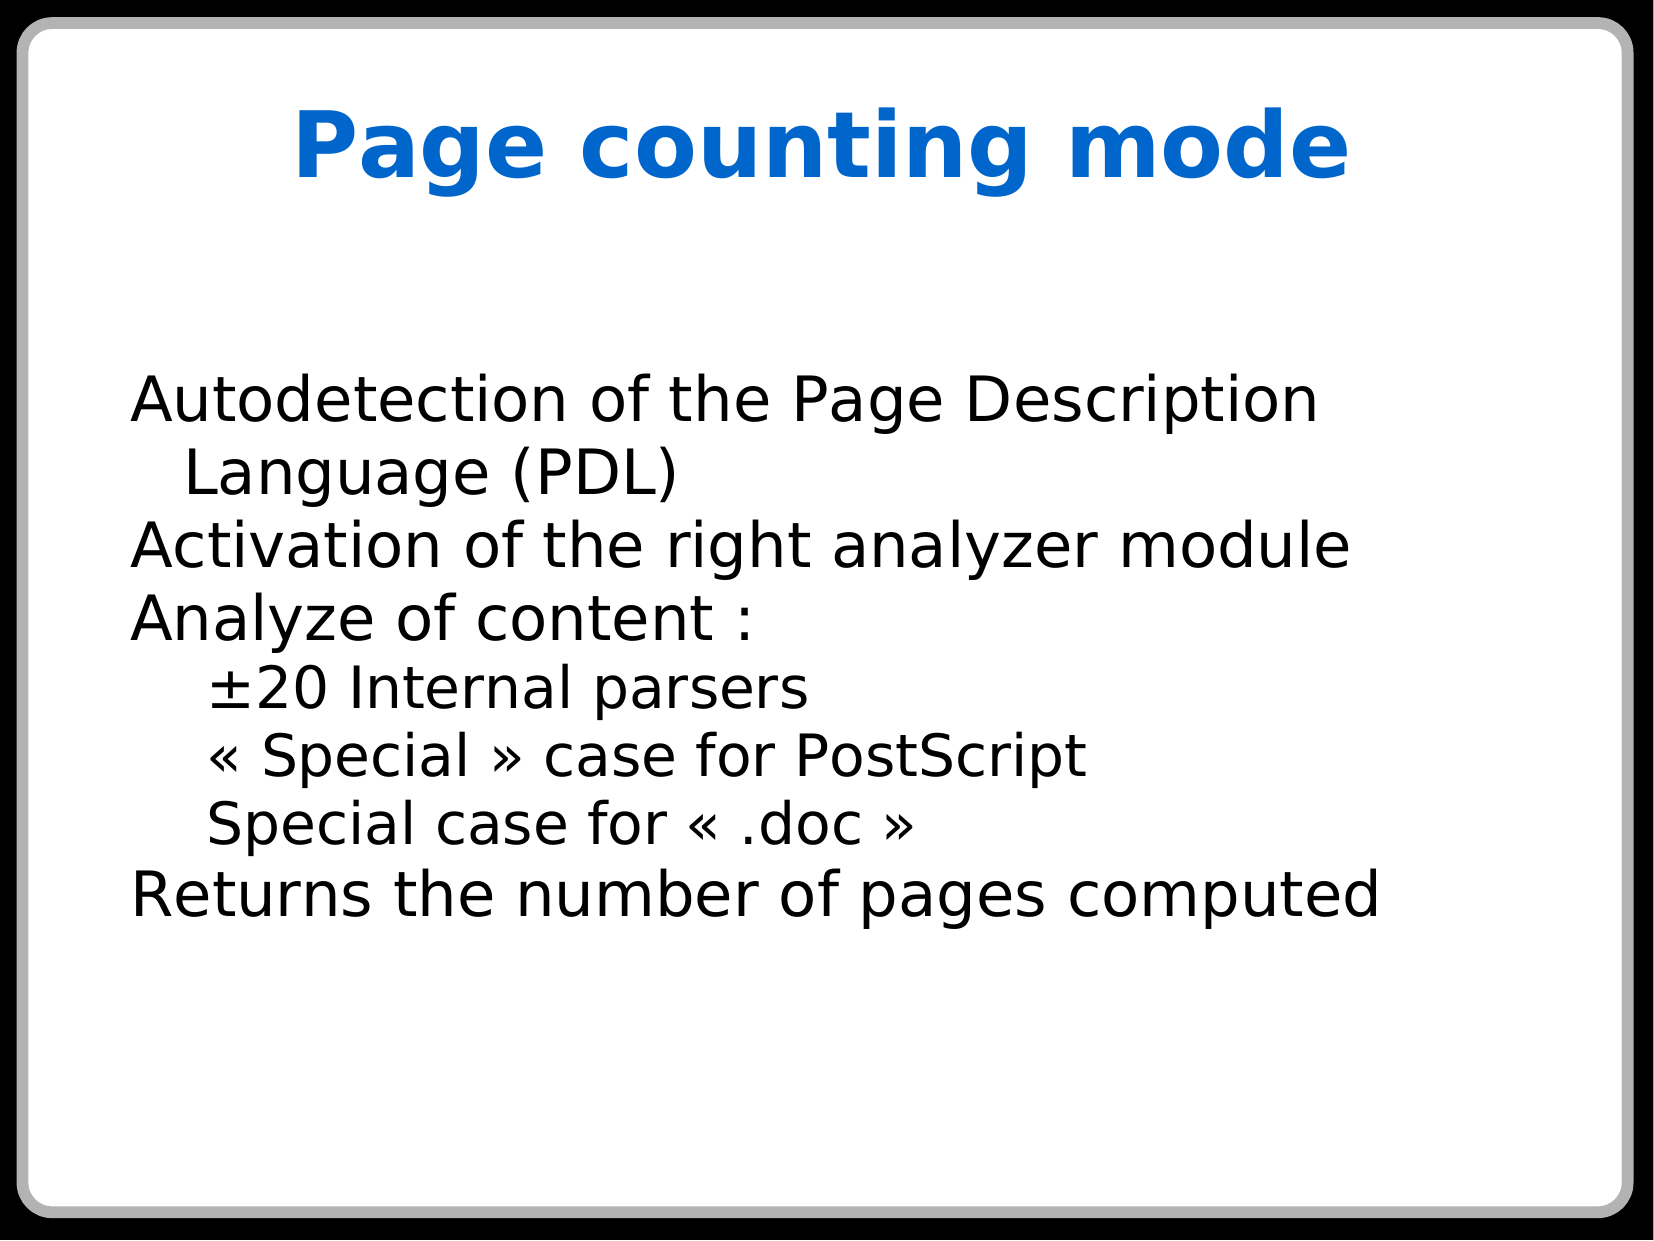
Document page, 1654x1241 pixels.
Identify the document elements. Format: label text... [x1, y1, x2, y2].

list Autodetection of the Page Description Language (PDL) Activation of the right analyzer module Analyze of content : ±20 Internal parsers « Special » case for PostScript Special case for « .doc » Returns the number of pages computed [112, 363, 1534, 1164]
title Page counting mode [67, 91, 1577, 199]
